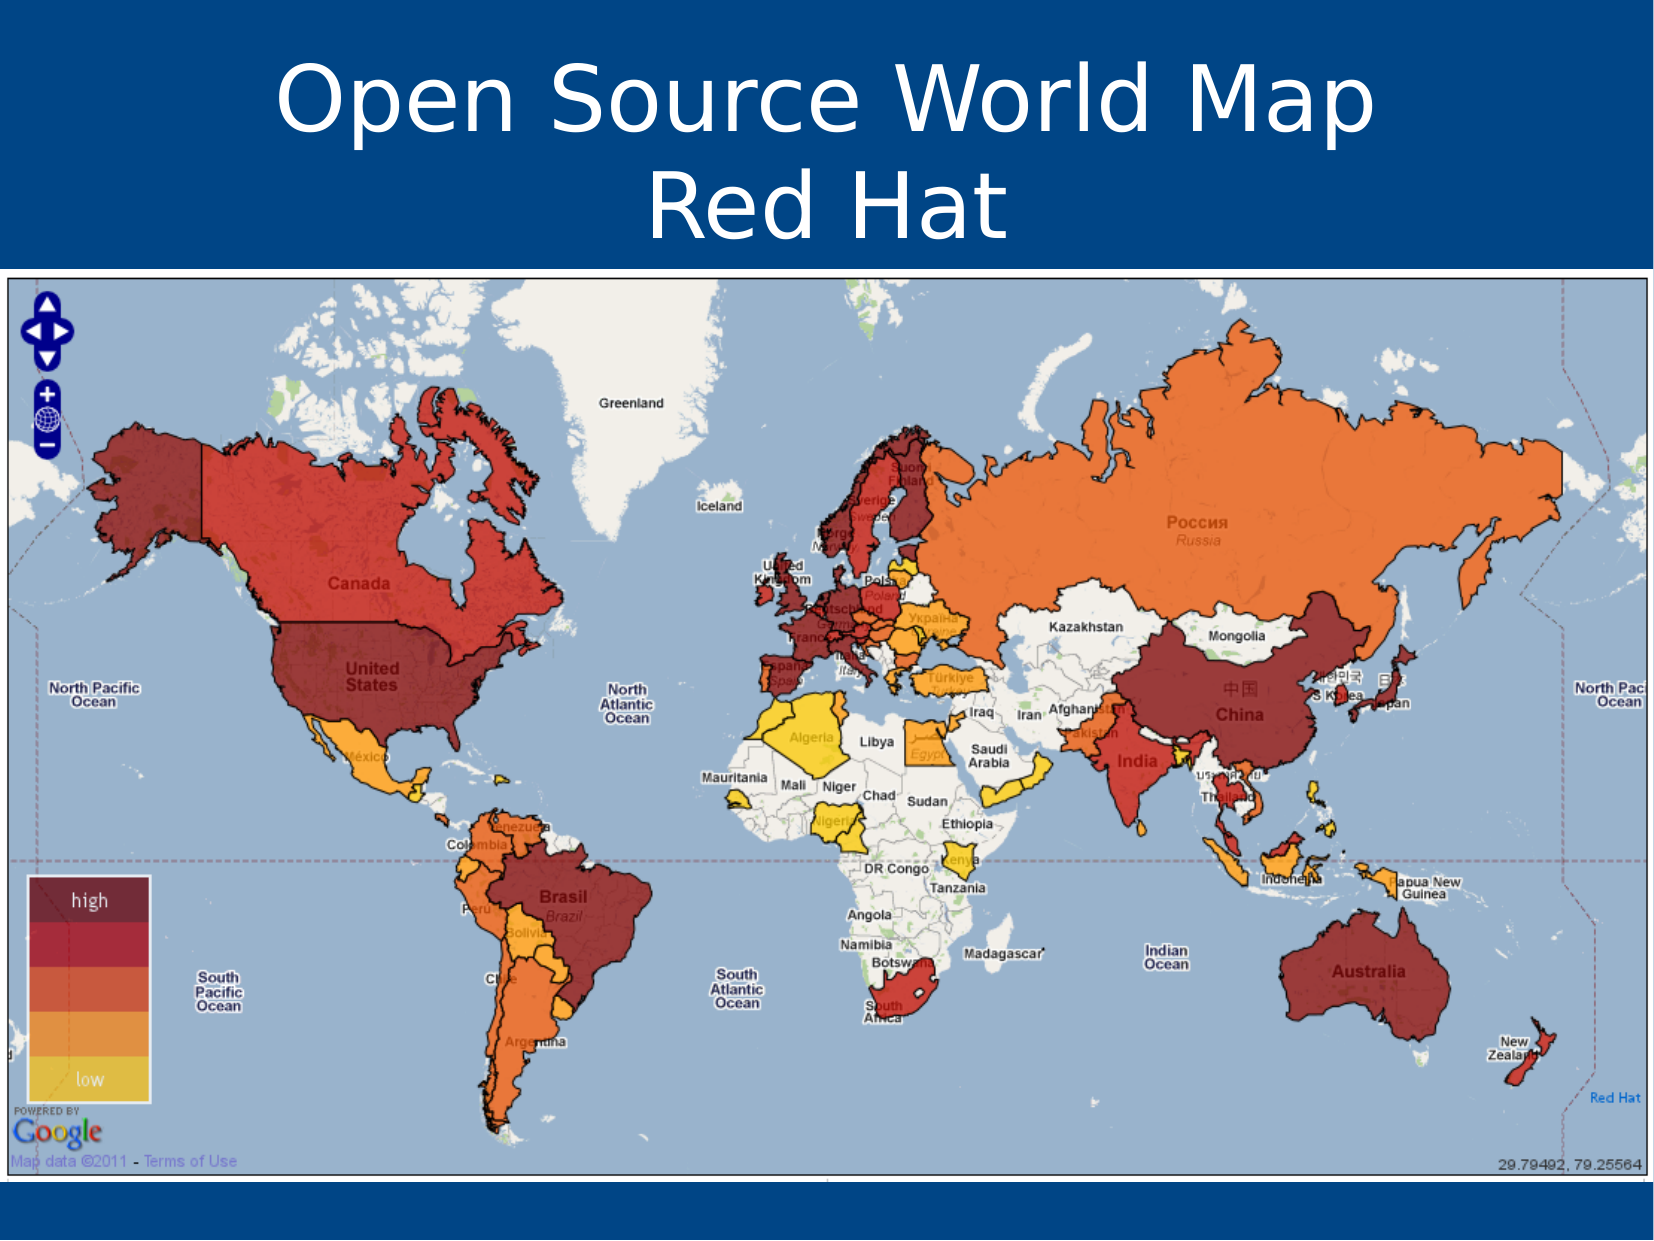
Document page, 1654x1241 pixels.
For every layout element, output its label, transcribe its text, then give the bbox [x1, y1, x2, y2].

picture [0, 269, 1654, 1182]
title Open Source World Map Red Hat [82, 45, 1571, 261]
